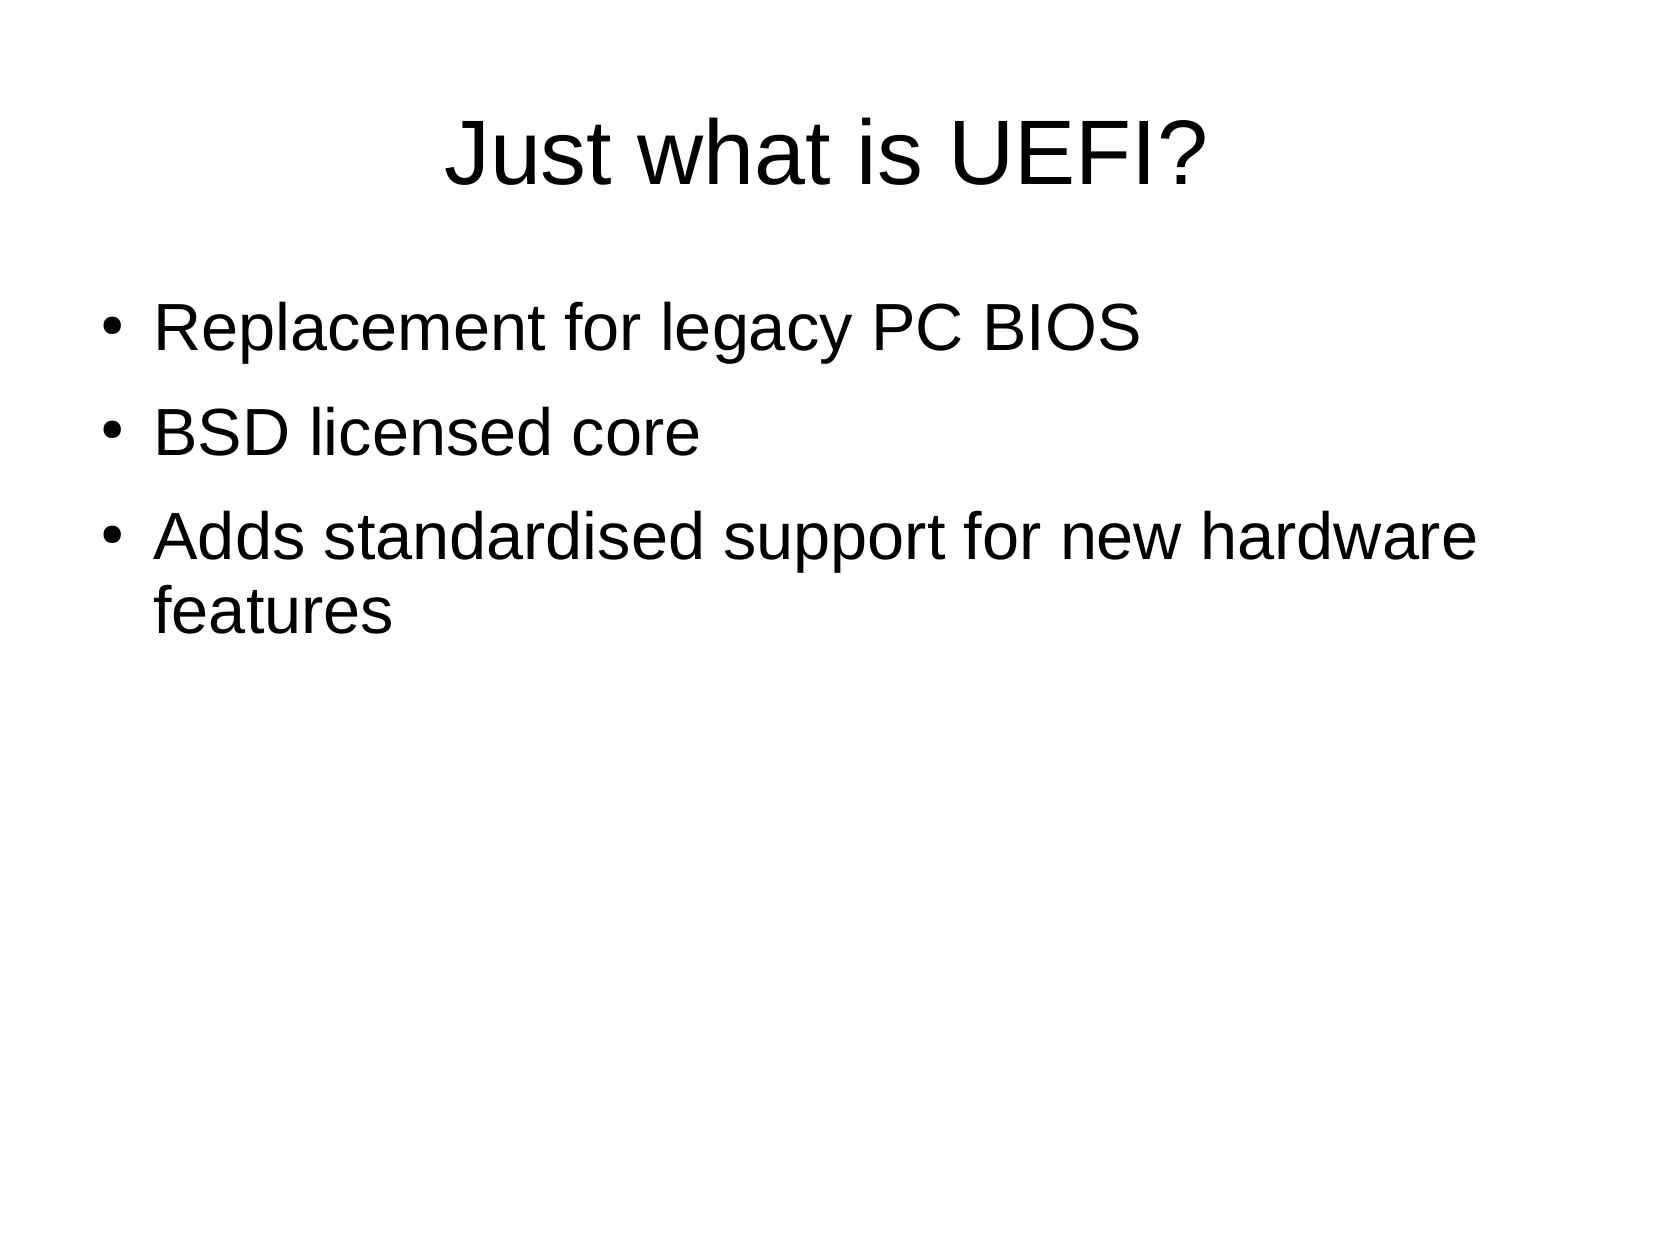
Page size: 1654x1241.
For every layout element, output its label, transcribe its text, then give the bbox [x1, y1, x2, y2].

list Replacement for legacy PC BIOS BSD licensed core Adds standardised support for new hardware features [82, 290, 1571, 1109]
title Just what is UEFI? [82, 49, 1571, 257]
